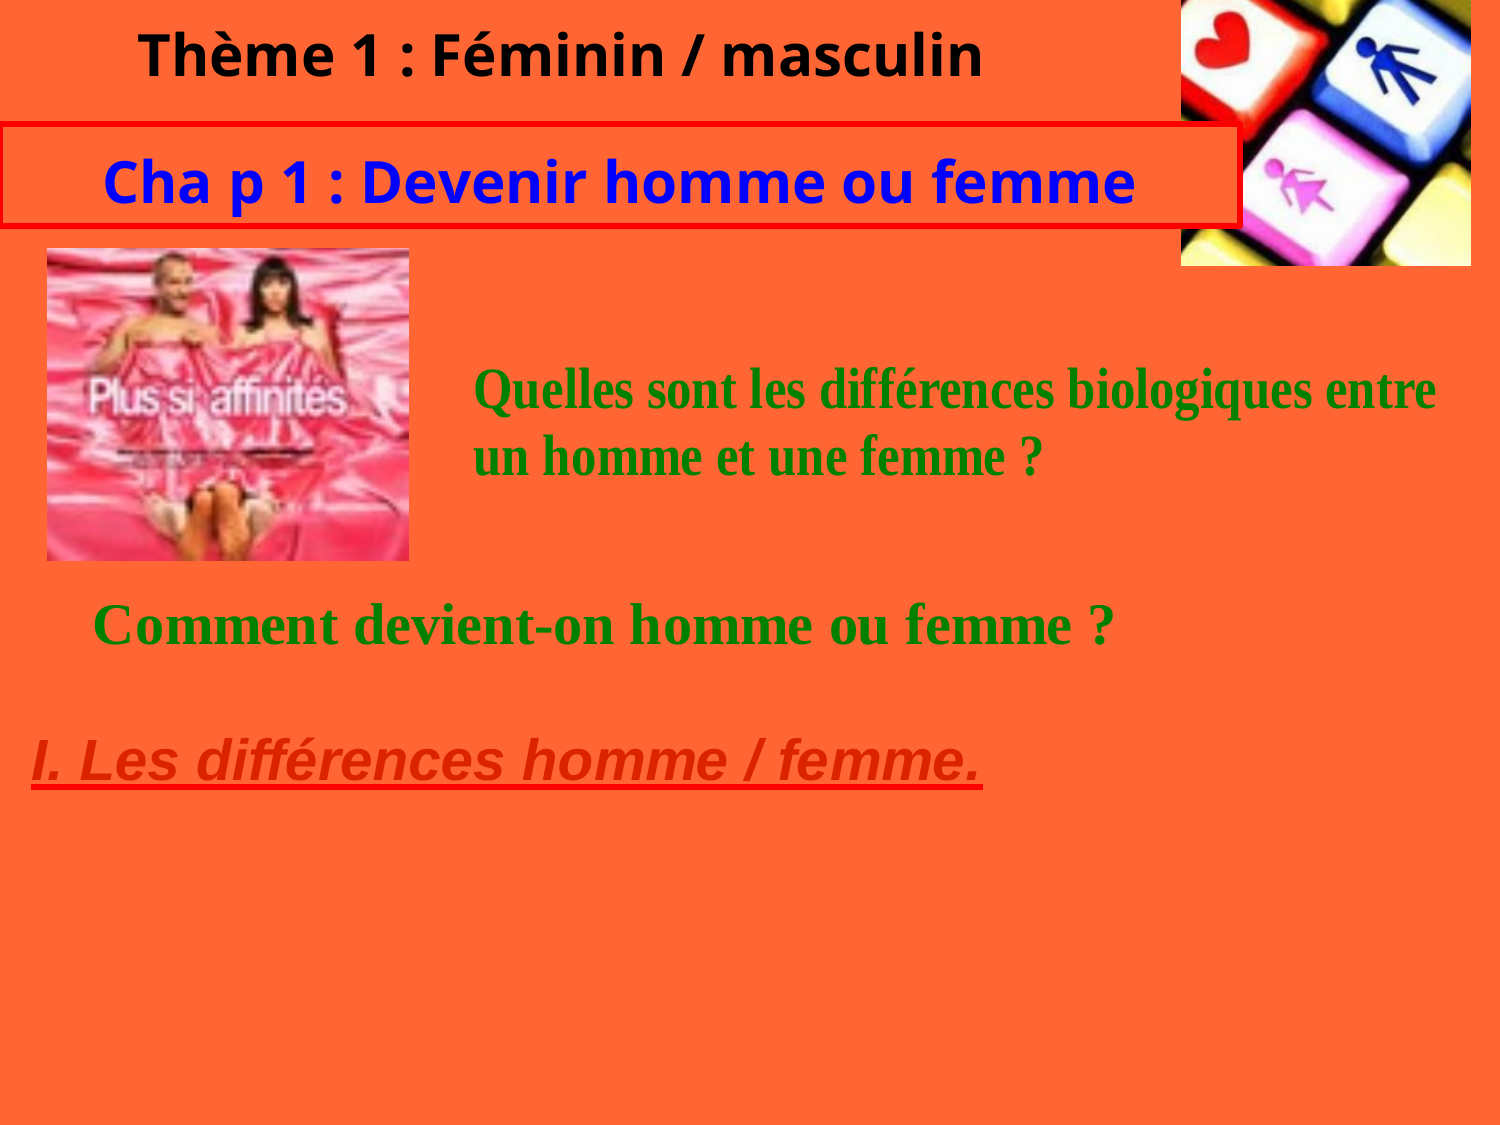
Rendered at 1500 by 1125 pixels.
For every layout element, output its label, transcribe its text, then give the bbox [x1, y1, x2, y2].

chart [91, 589, 1211, 650]
text_box Cha p 1 : Devenir homme ou femme [0, 124, 1241, 226]
chart [29, 726, 1033, 792]
chart [472, 354, 1447, 480]
picture [47, 248, 409, 562]
picture [1181, 0, 1471, 266]
text_box Thème 1 : Féminin / masculin [0, 0, 1122, 96]
